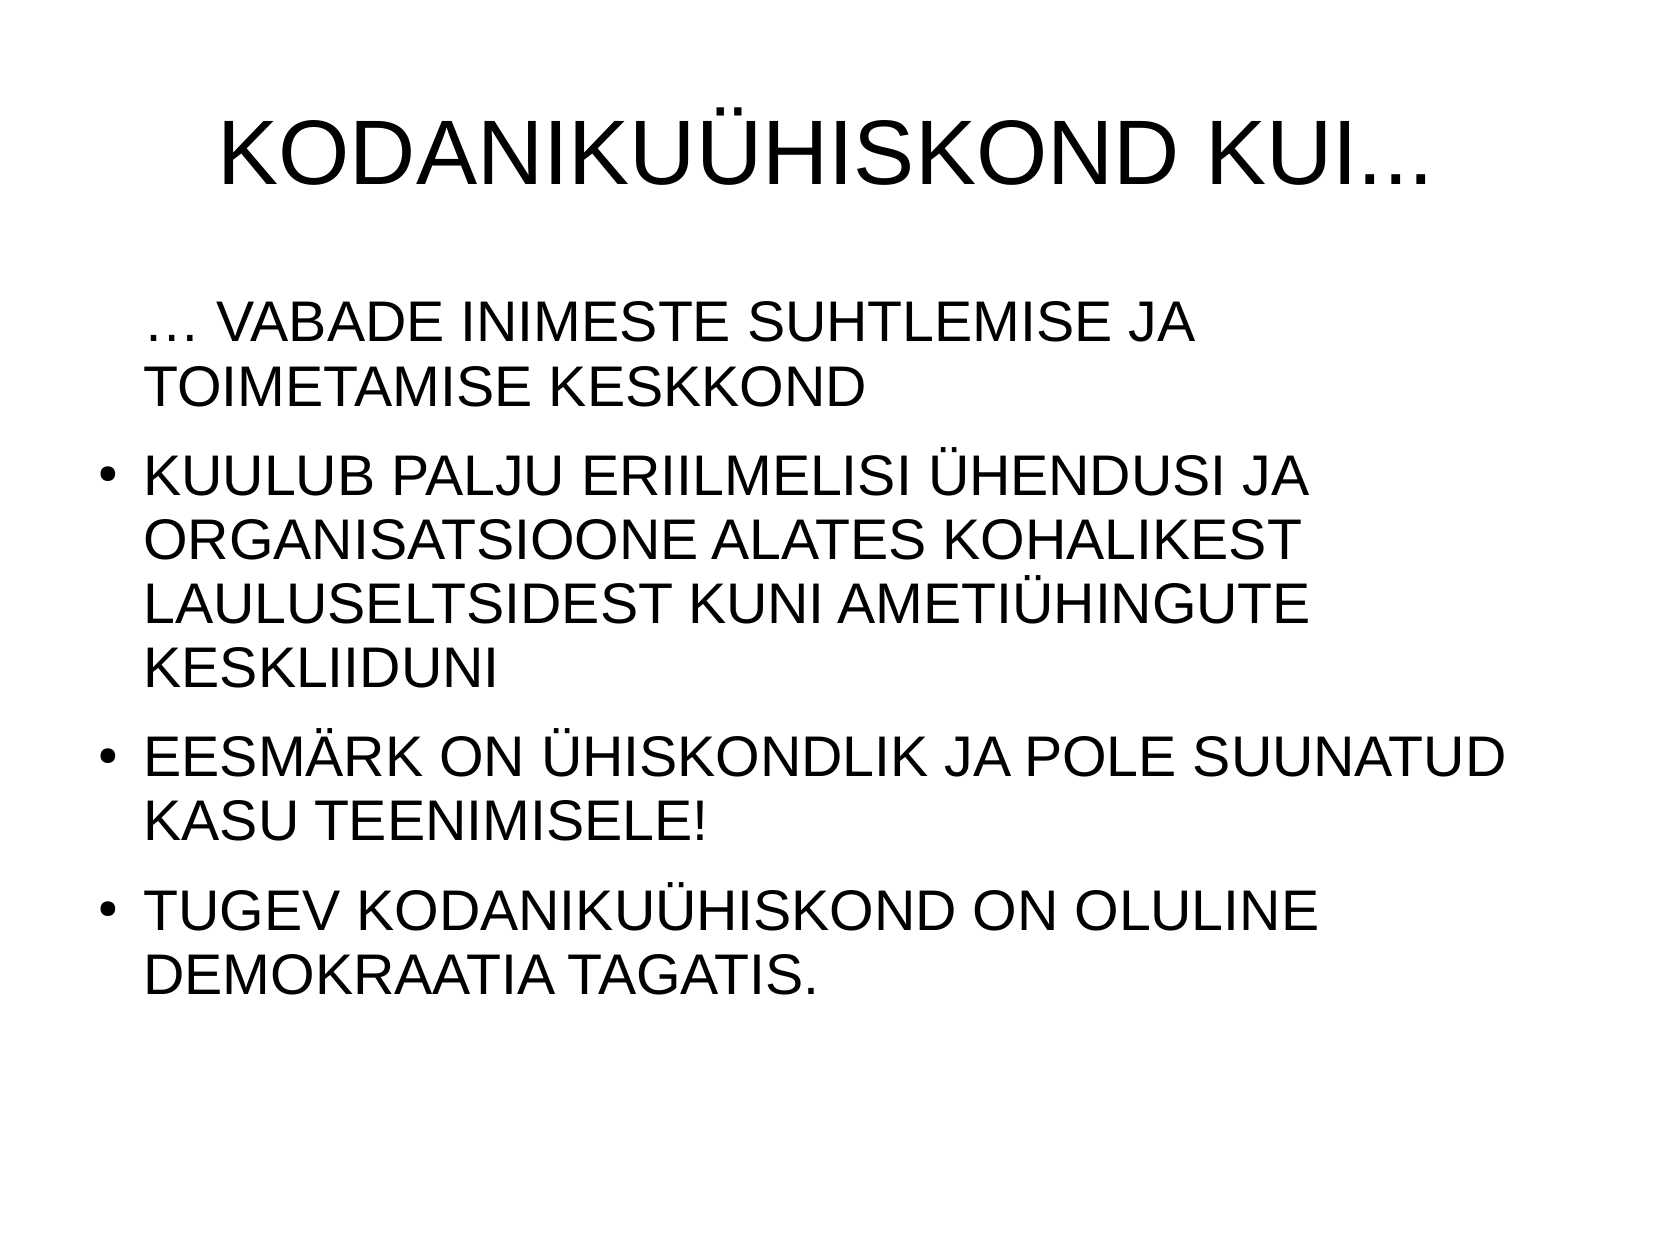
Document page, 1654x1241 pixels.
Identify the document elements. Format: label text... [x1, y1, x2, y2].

list … VABADE INIMESTE SUHTLEMISE JA TOIMETAMISE KESKKOND KUULUB PALJU ERIILMELISI ÜHENDUSI JA ORGANISATSIOONE ALATES KOHALIKEST LAULUSELTSIDEST KUNI AMETIÜHINGUTE KESKLIIDUNI EESMÄRK ON ÜHISKONDLIK JA POLE SUUNATUD KASU TEENIMISELE! TUGEV KODANIKUÜHISKOND ON OLULINE DEMOKRAATIA TAGATIS. [82, 290, 1538, 1010]
title KODANIKUÜHISKOND KUI... [82, 49, 1571, 257]
